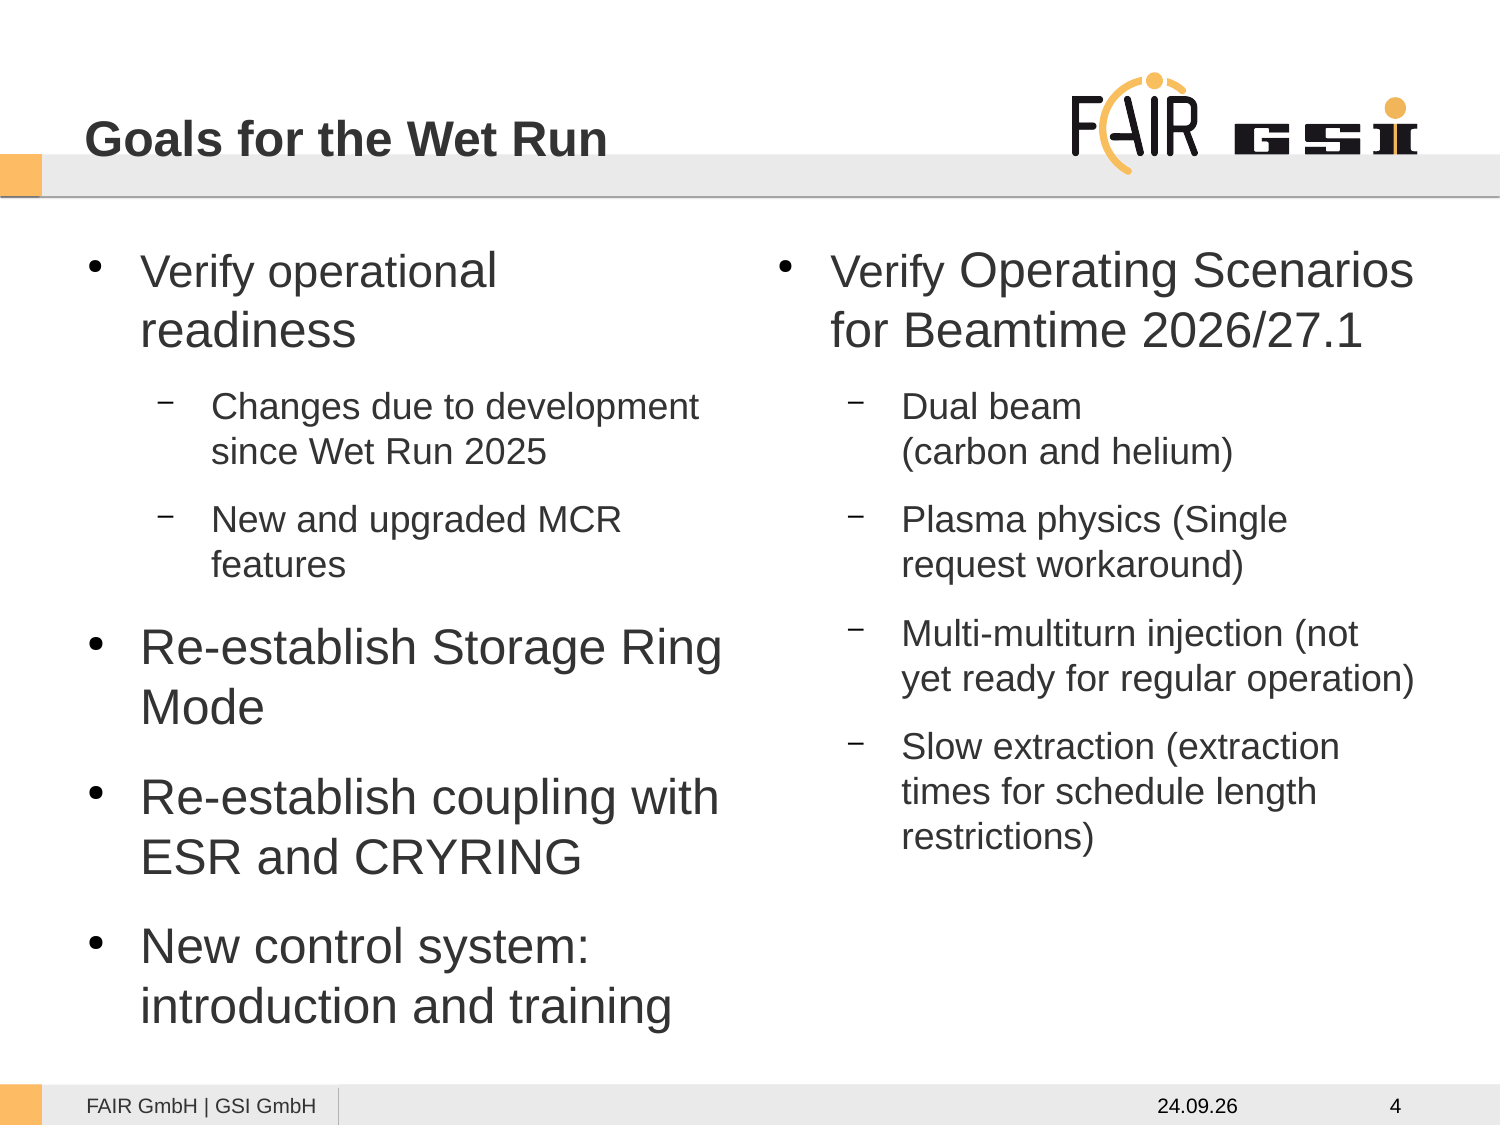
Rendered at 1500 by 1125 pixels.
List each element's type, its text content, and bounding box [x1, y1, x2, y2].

list Verify Operating Scenarios for Beamtime 2026/27.1 Dual beam (carbon and helium) Plasma physics (Single request workaround) Multi-multiturn injection (not yet ready for regular operation) Slow extraction (extraction times for schedule length restrictions) [759, 237, 1417, 1043]
picture [1233, 95, 1419, 154]
title Goals for the Wet Run [69, 44, 986, 174]
list Verify operational readiness Changes due to development since Wet Run 2025 New and upgraded MCR features Re-establish Storage Ring Mode Re-establish coupling with ESR and CRYRING New control system: introduction and training [69, 237, 727, 1043]
picture [1071, 70, 1199, 177]
